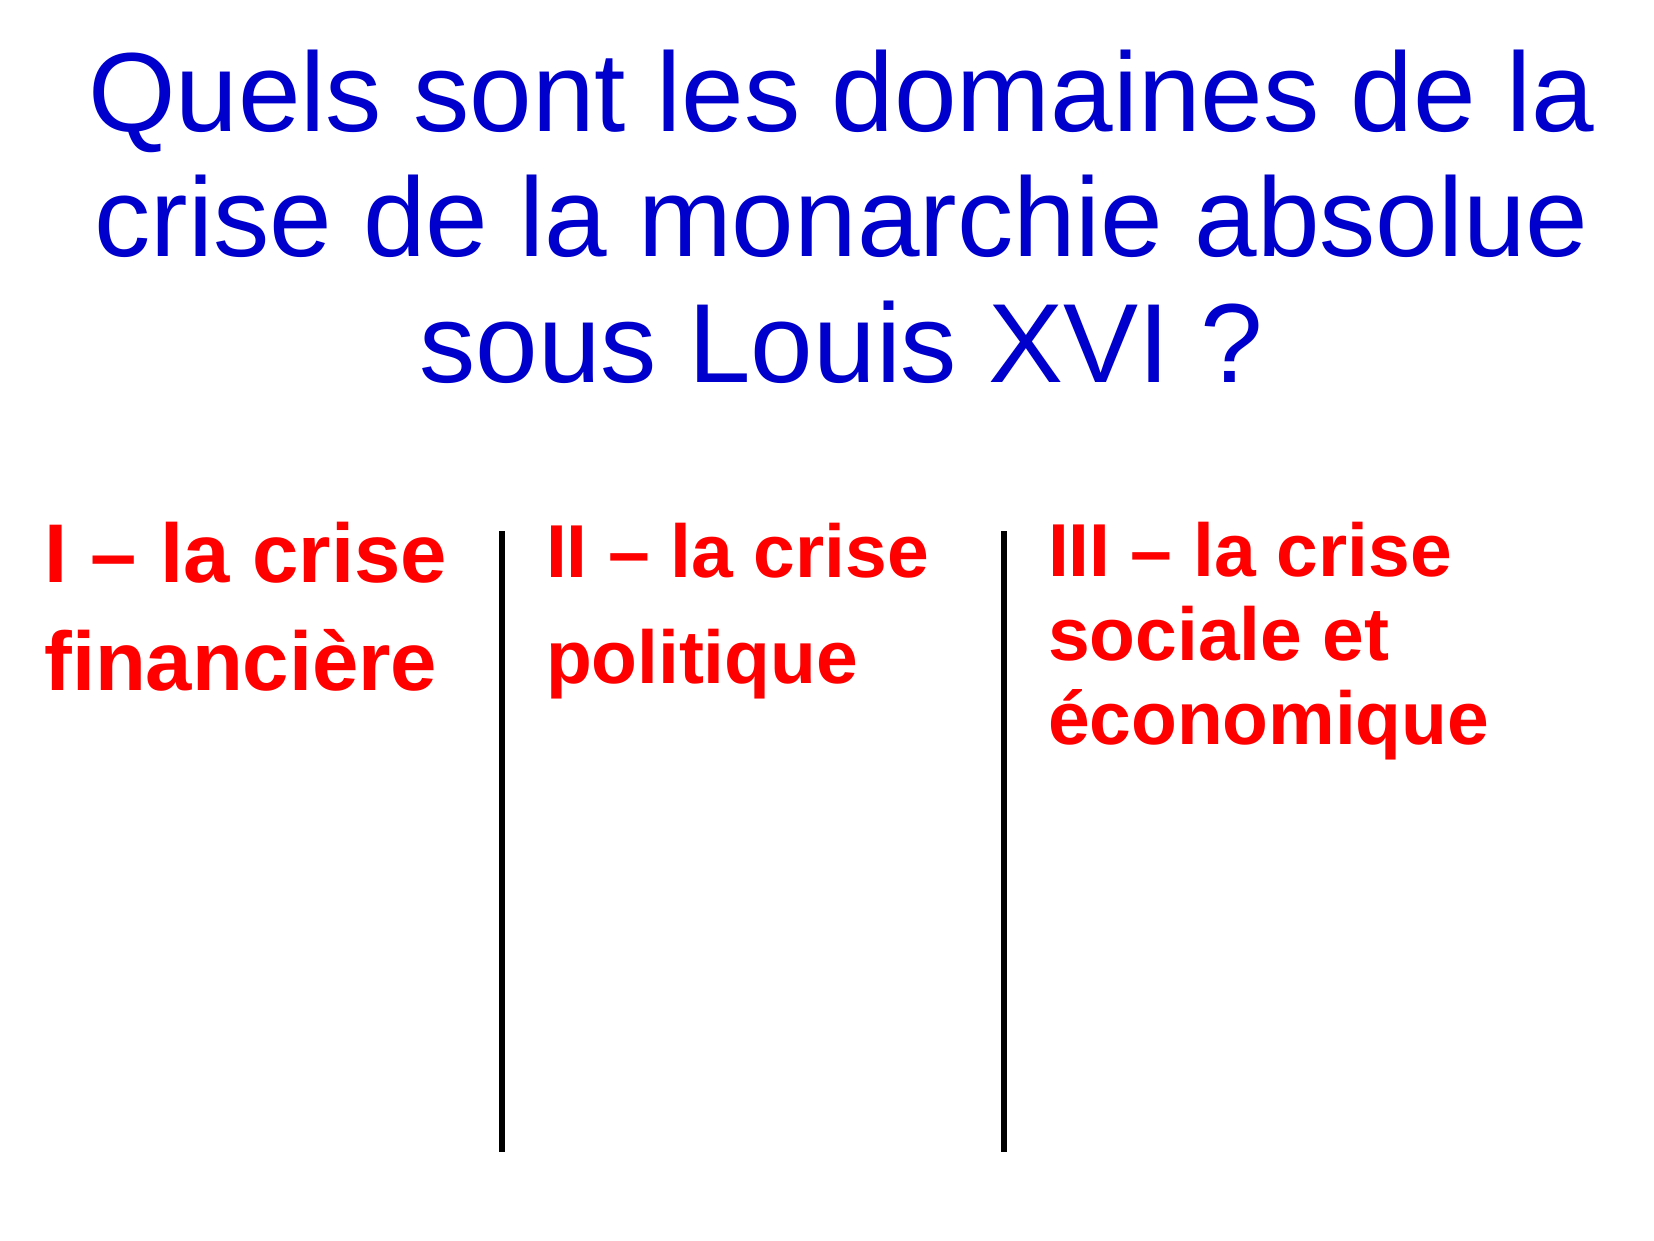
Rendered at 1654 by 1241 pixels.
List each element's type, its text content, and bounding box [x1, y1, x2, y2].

text_box I – la crise financière [29, 499, 532, 720]
text_box Quels sont les domaines de la crise de la monarchie absolue sous Louis XVI ? [59, 22, 1625, 414]
text_box III – la crise sociale et économique [1033, 500, 1654, 768]
text_box II – la crise politique [531, 501, 1033, 713]
